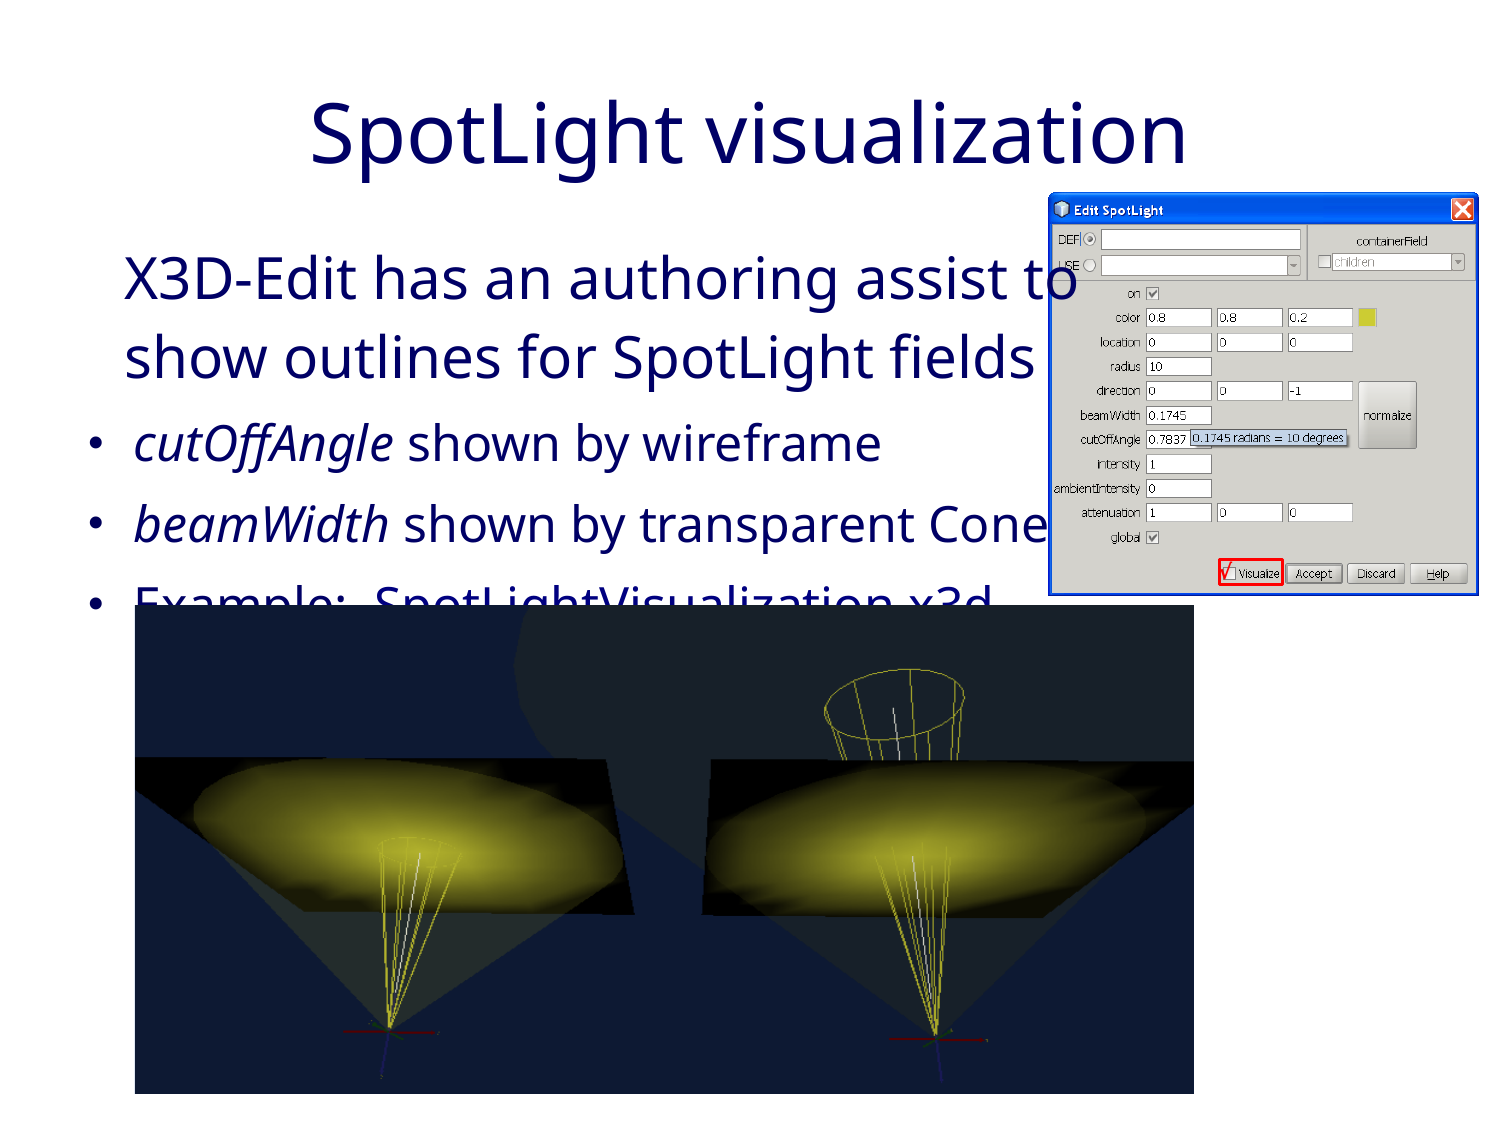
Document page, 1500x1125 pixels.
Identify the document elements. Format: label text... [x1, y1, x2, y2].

picture [134, 605, 1194, 1094]
picture [1048, 192, 1479, 596]
text_box √ [1217, 550, 1234, 595]
list X3D-Edit has an authoring assist to show outlines for SpotLight fields cutOffAngle shown by wireframe beamWidth shown by transparent Cone Example: SpotLightVisualization.x3d [12, 237, 1163, 638]
title SpotLight visualization [112, 37, 1388, 226]
